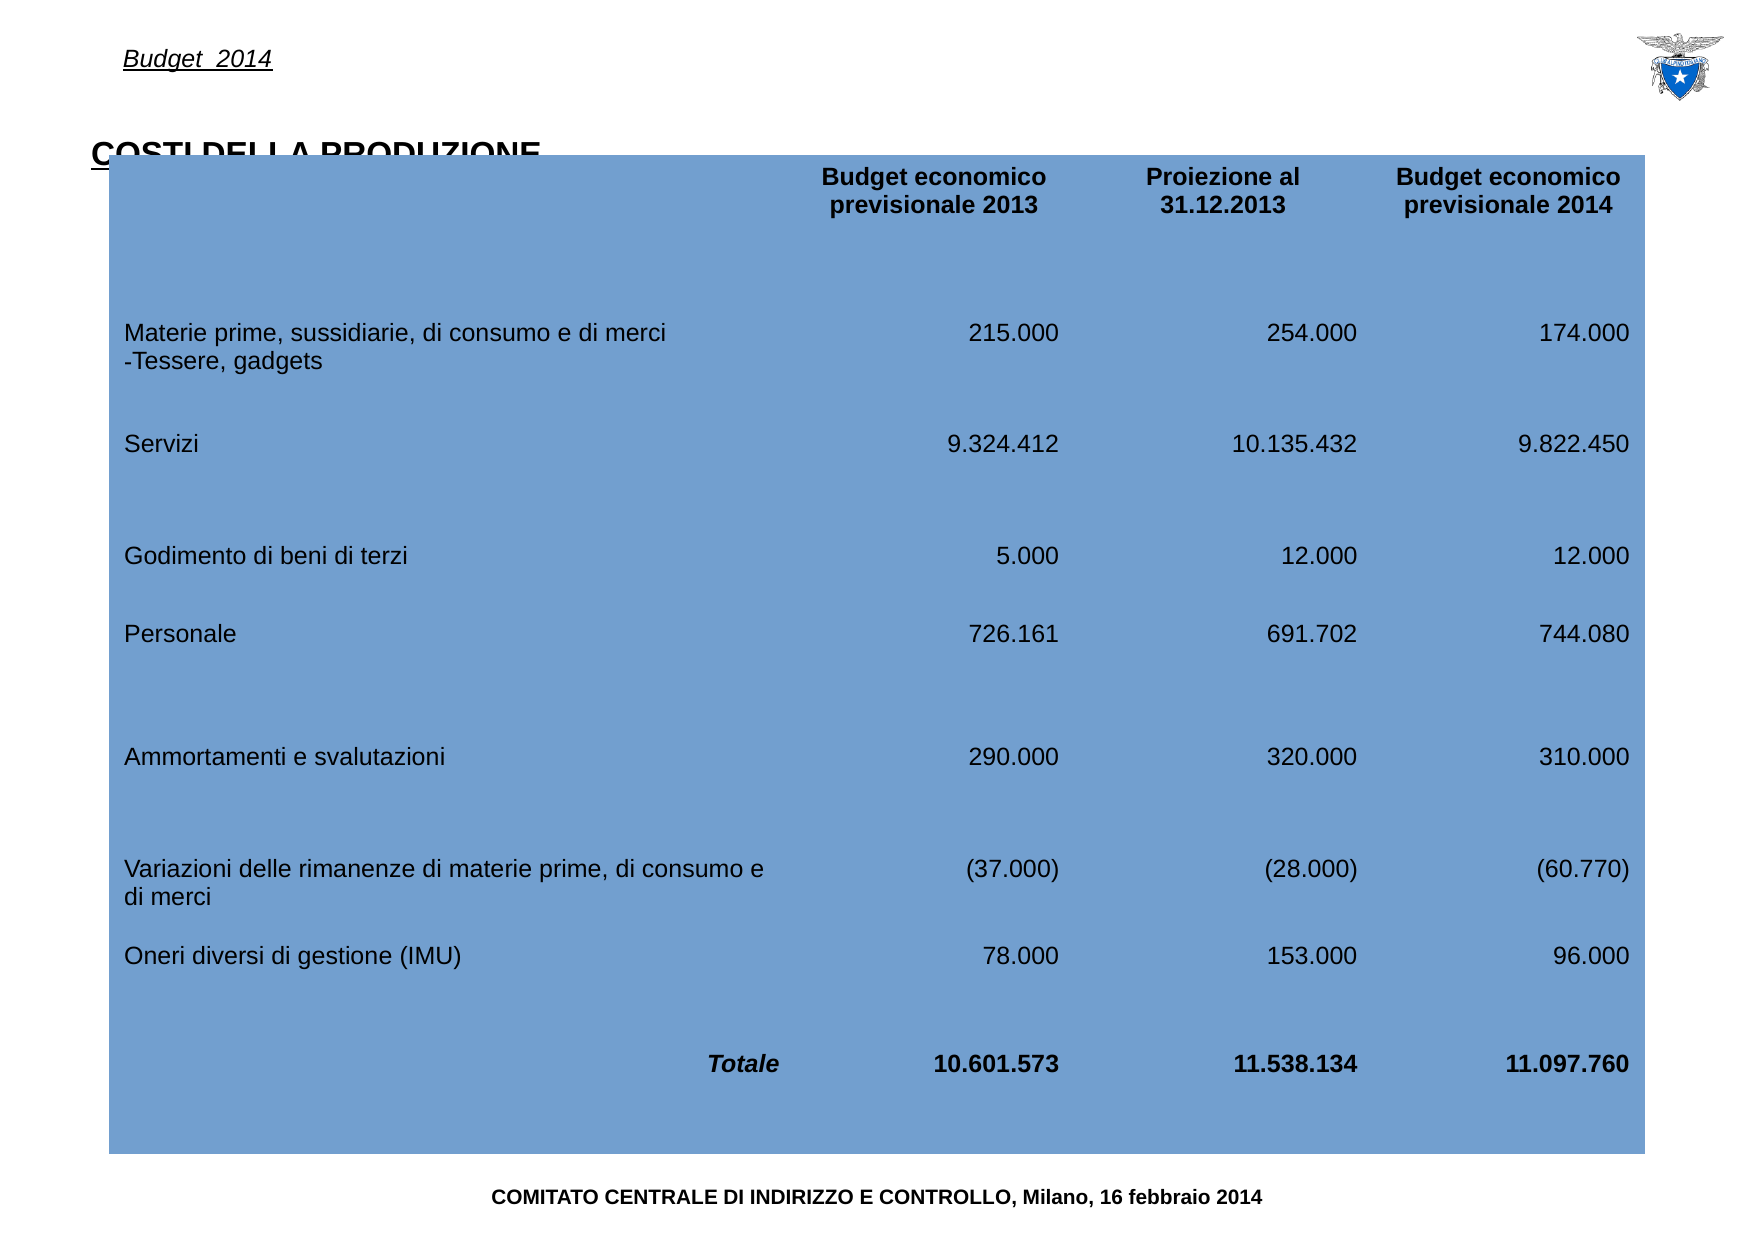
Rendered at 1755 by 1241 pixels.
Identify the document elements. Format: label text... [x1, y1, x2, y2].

table_cell Totale [109, 1042, 795, 1154]
table_cell 5.000 [795, 534, 1074, 613]
table_cell 96.000 [1373, 934, 1645, 1042]
table_cell 78.000 [795, 934, 1074, 1042]
table_cell Variazioni delle rimanenze di materie prime, di consumo e di merci [109, 847, 795, 934]
table_header [109, 155, 795, 312]
table_header Proiezione al 31.12.2013 [1074, 155, 1373, 312]
table_header Budget economico previsionale 2013 [795, 155, 1074, 312]
text_box COMITATO CENTRALE DI INDIRIZZO E CONTROLLO, Milano, 16 febbraio 2014 [392, 1176, 1362, 1217]
text_box COSTI DELLA PRODUZIONE [73, 123, 571, 182]
table_cell 691.702 [1074, 613, 1373, 735]
table_cell (60.770) [1373, 847, 1645, 934]
table_cell Servizi [109, 422, 795, 534]
table_cell Personale [109, 613, 795, 735]
table_cell (37.000) [795, 847, 1074, 934]
table_cell Ammortamenti e svalutazioni [109, 735, 795, 847]
table_cell 744.080 [1373, 613, 1645, 735]
table_cell Materie prime, sussidiarie, di consumo e di merci Tessere, gadgets [109, 312, 795, 422]
table_cell 215.000 [795, 312, 1074, 422]
table_cell 11.097.760 [1373, 1042, 1645, 1154]
table_cell 12.000 [1074, 534, 1373, 613]
table_cell 290.000 [795, 735, 1074, 847]
table_cell 254.000 [1074, 312, 1373, 422]
table_cell 12.000 [1373, 534, 1645, 613]
table_cell (28.000) [1074, 847, 1373, 934]
table_cell 10.135.432 [1074, 422, 1373, 534]
table_cell 726.161 [795, 613, 1074, 735]
table_cell 153.000 [1074, 934, 1373, 1042]
text_box Budget 2014 [50, 35, 346, 82]
table_cell 320.000 [1074, 735, 1373, 847]
table_cell Godimento di beni di terzi [109, 534, 795, 613]
table_cell 11.538.134 [1074, 1042, 1373, 1154]
table_cell 9.324.412 [795, 422, 1074, 534]
table_cell 10.601.573 [795, 1042, 1074, 1154]
table_cell 310.000 [1373, 735, 1645, 847]
picture [1633, 29, 1728, 108]
table_cell 9.822.450 [1373, 422, 1645, 534]
table_cell 174.000 [1373, 312, 1645, 422]
table_cell Oneri diversi di gestione (IMU) [109, 934, 795, 1042]
table_header Budget economico previsionale 2014 [1373, 155, 1645, 312]
